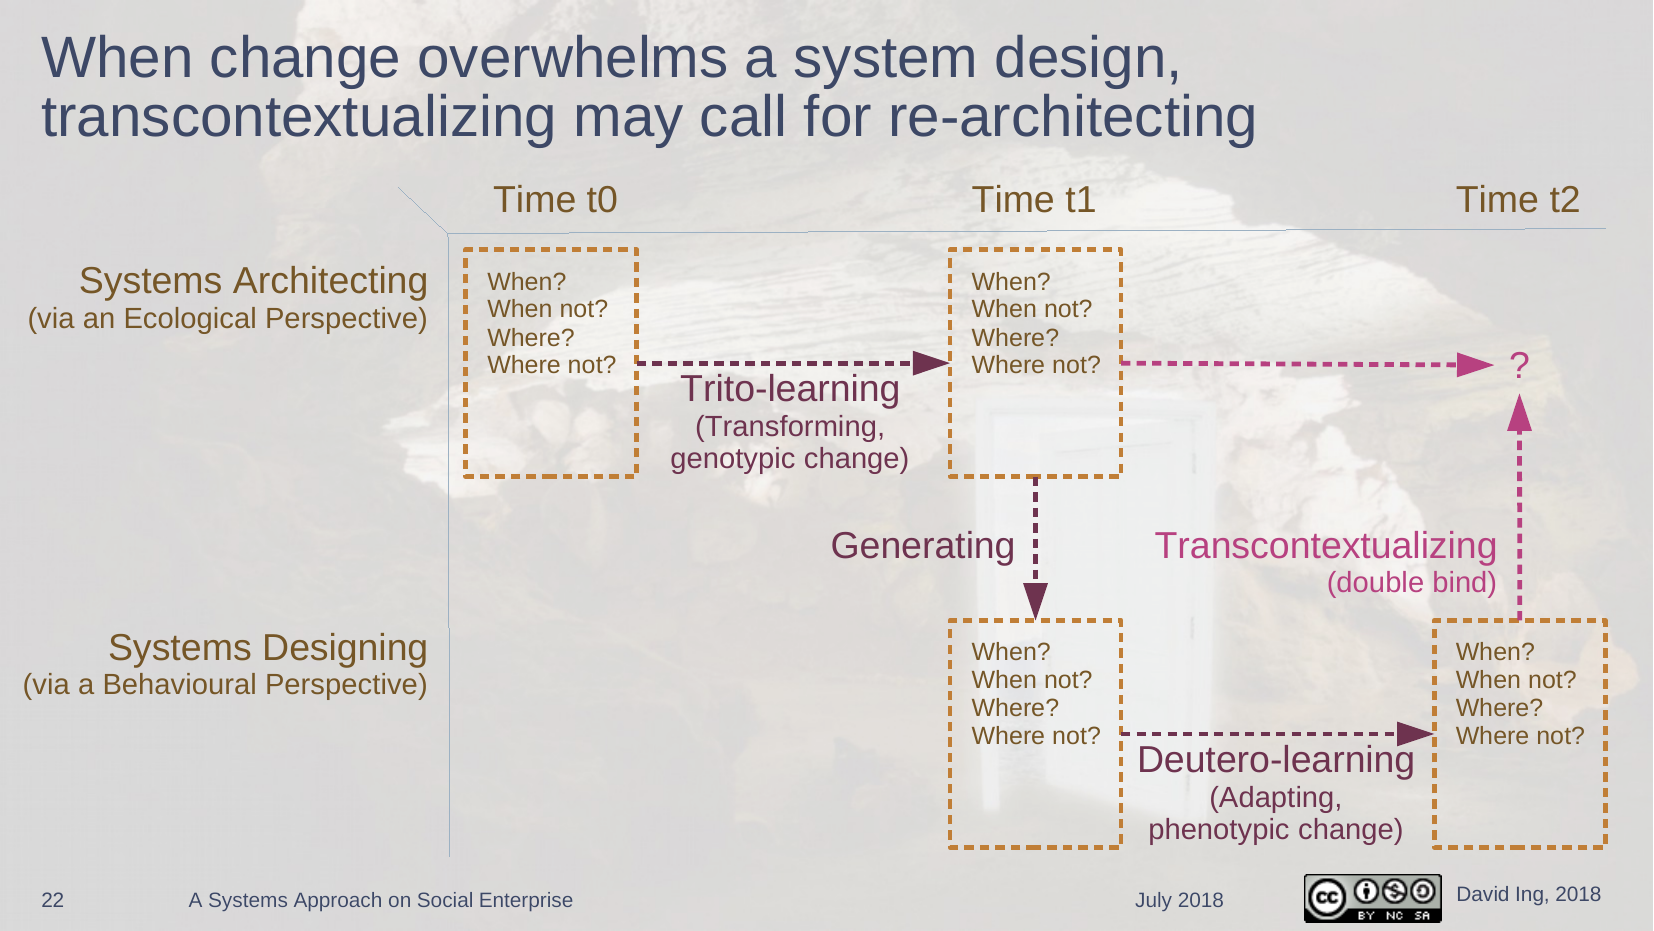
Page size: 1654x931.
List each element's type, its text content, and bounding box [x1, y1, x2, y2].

table_cell Pursuits: [0, 0, 1653, 931]
text_box When? When not? Where? Where not? [956, 630, 1117, 758]
text_box Trito-learning (Transforming, genotypic change) [655, 360, 929, 483]
title When change overwhelms a system design, transcontextualizing may call for re-architecting [41, 30, 1613, 148]
text_box Generating [815, 516, 1035, 574]
text_box Time t0 [478, 171, 634, 229]
picture [1304, 874, 1442, 923]
text_box Transcontextualizing (double bind) [1139, 516, 1519, 622]
text_box When? When not? Where? Where not? [956, 259, 1117, 387]
text_box Systems Designing (via a Behavioural Perspective) [7, 618, 444, 709]
text_box When? When not? Where? Where not? [1441, 630, 1601, 758]
text_box Time t2 [1441, 171, 1596, 229]
text_box When? When not? Where? Where not? [472, 259, 633, 387]
text_box Systems Architecting (via an Ecological Perspective) [12, 252, 444, 342]
text_box Time t1 [956, 171, 1112, 229]
text_box Deutero-learning (Adapting, phenotypic change) [1122, 731, 1434, 854]
text_box ? [1494, 336, 1545, 394]
